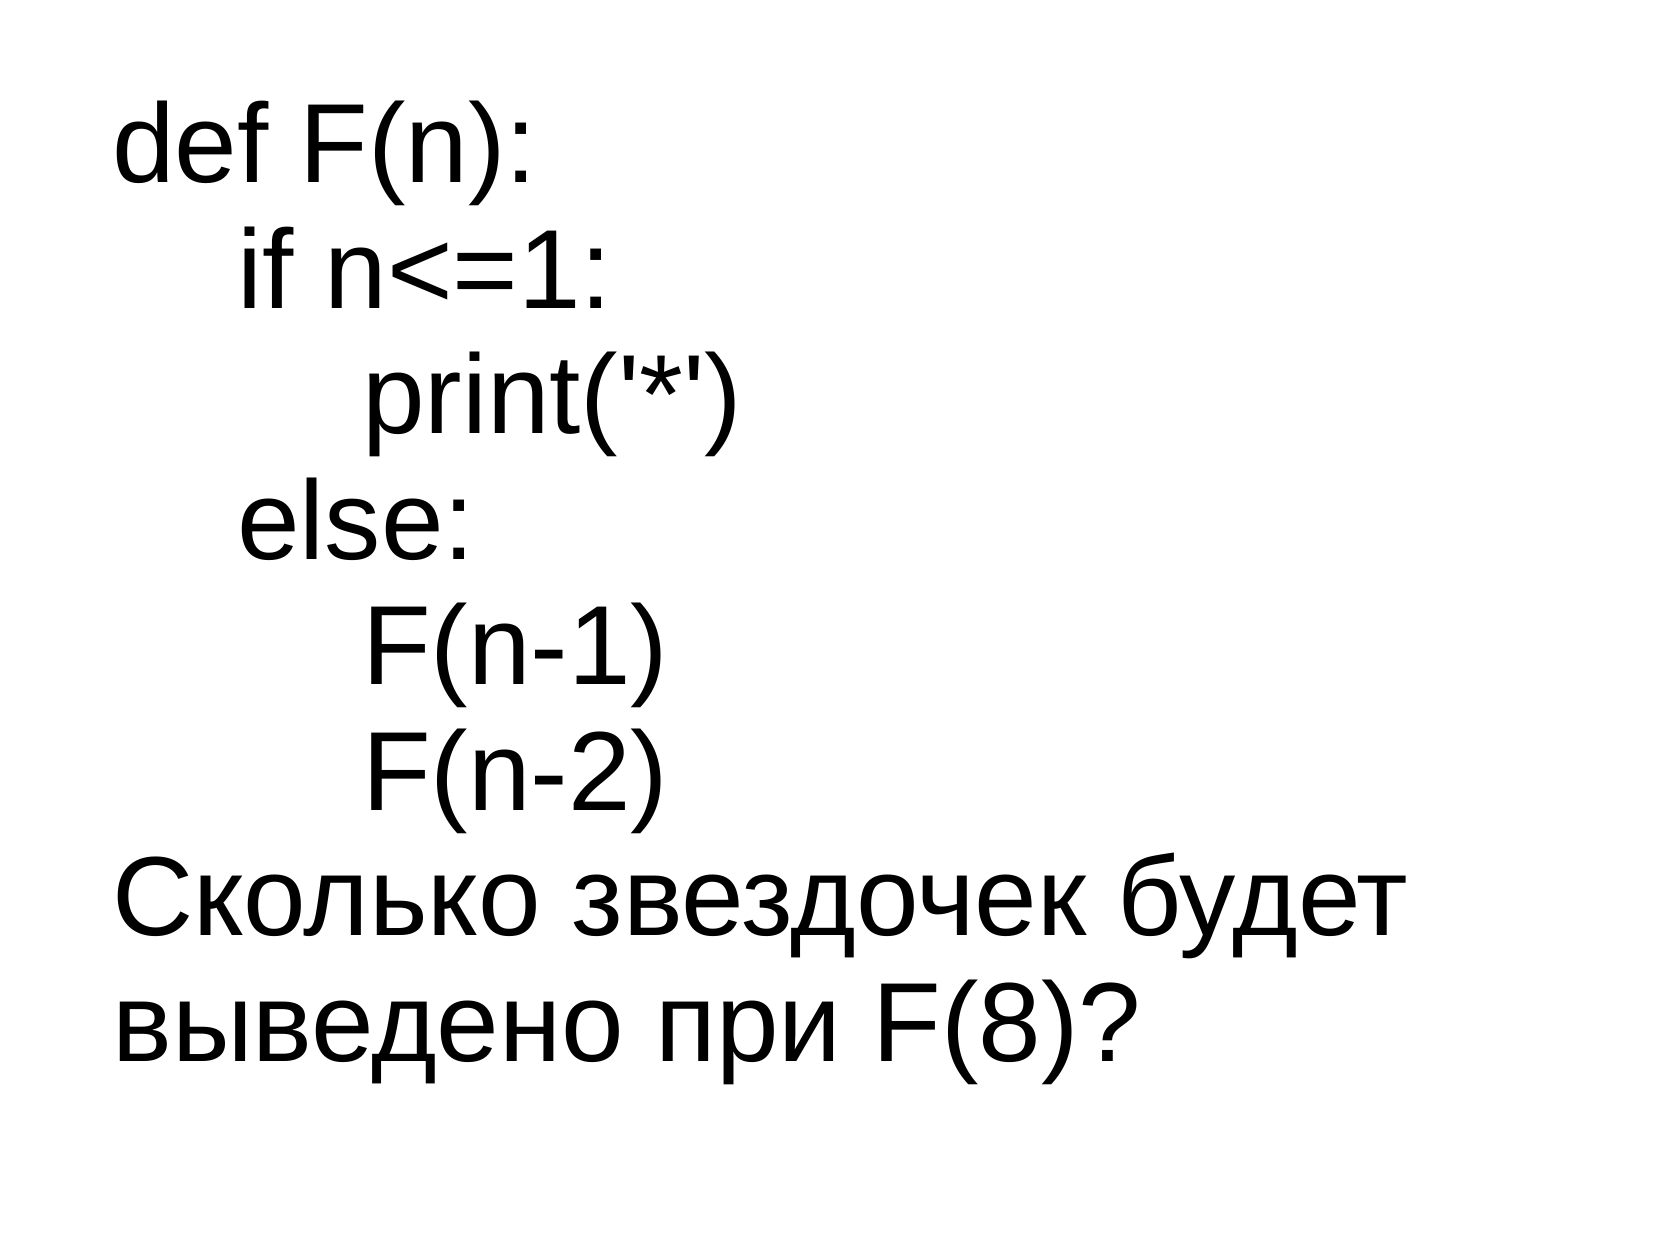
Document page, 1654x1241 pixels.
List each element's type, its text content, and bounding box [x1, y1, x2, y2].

text_box def F(n): if n<=1: print('*') else: F(n-1) F(n-2) Сколько звездочек будет выведено при F(8)? [94, 70, 1560, 1096]
